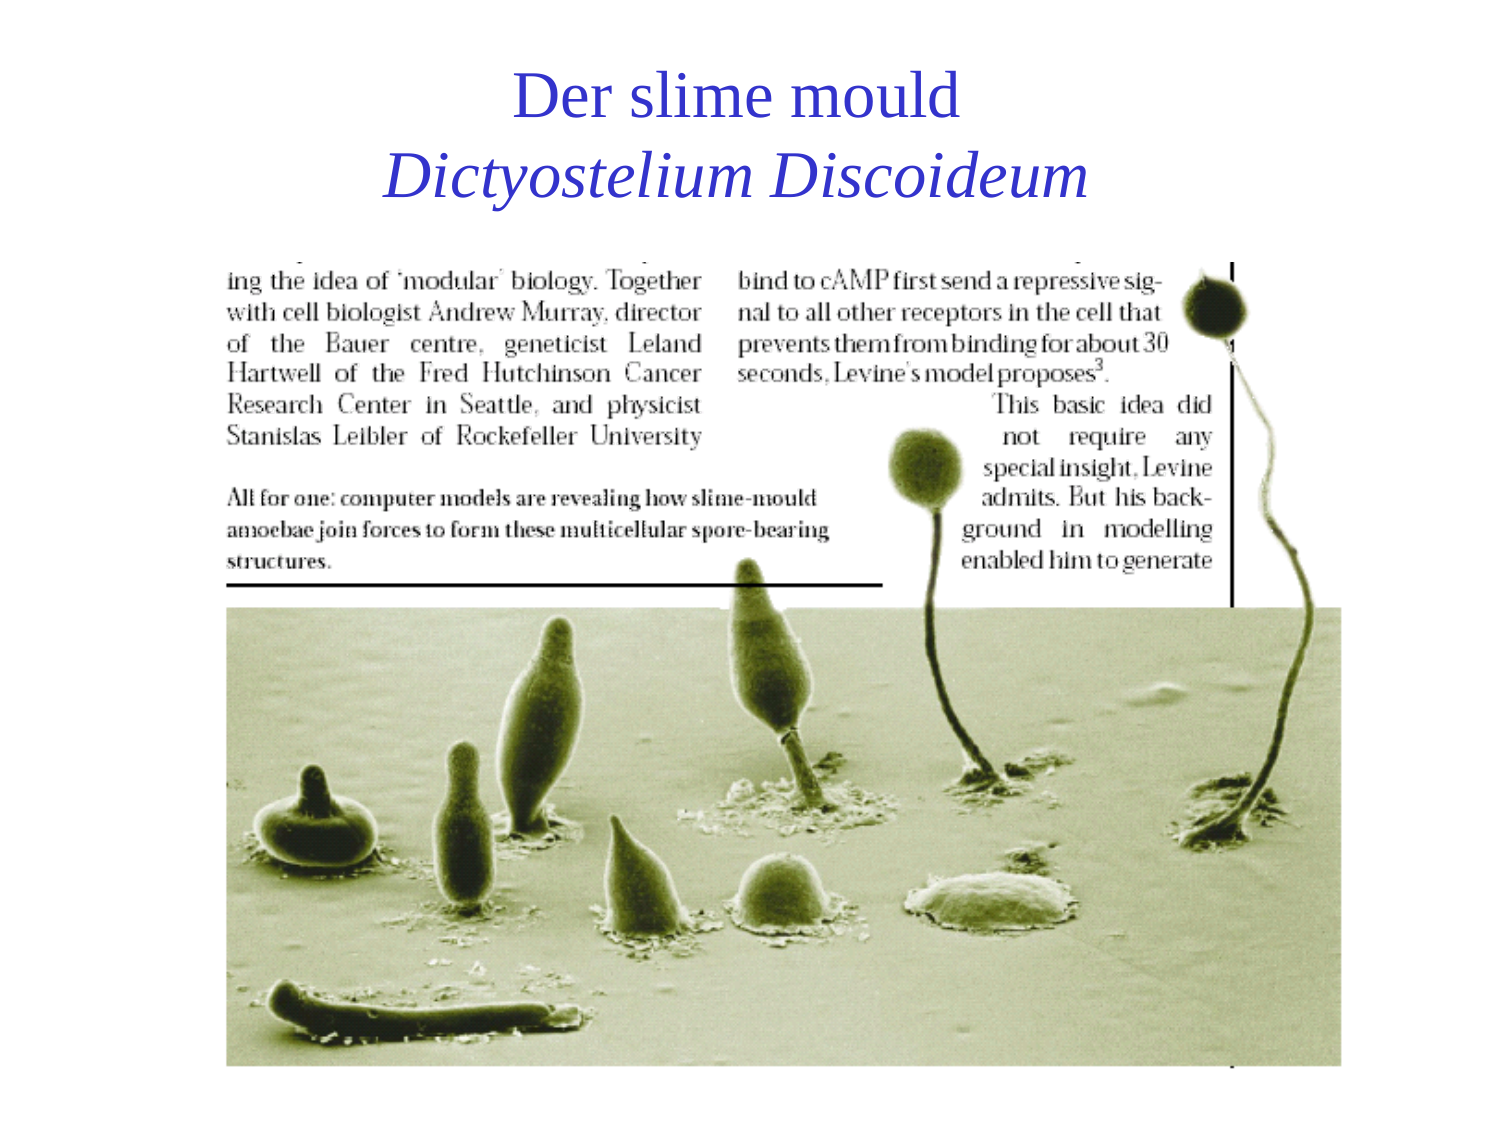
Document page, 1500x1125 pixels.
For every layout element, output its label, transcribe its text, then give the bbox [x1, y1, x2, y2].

title Der slime mould Dictyostelium Discoideum [99, 37, 1375, 225]
picture [212, 262, 1349, 1074]
